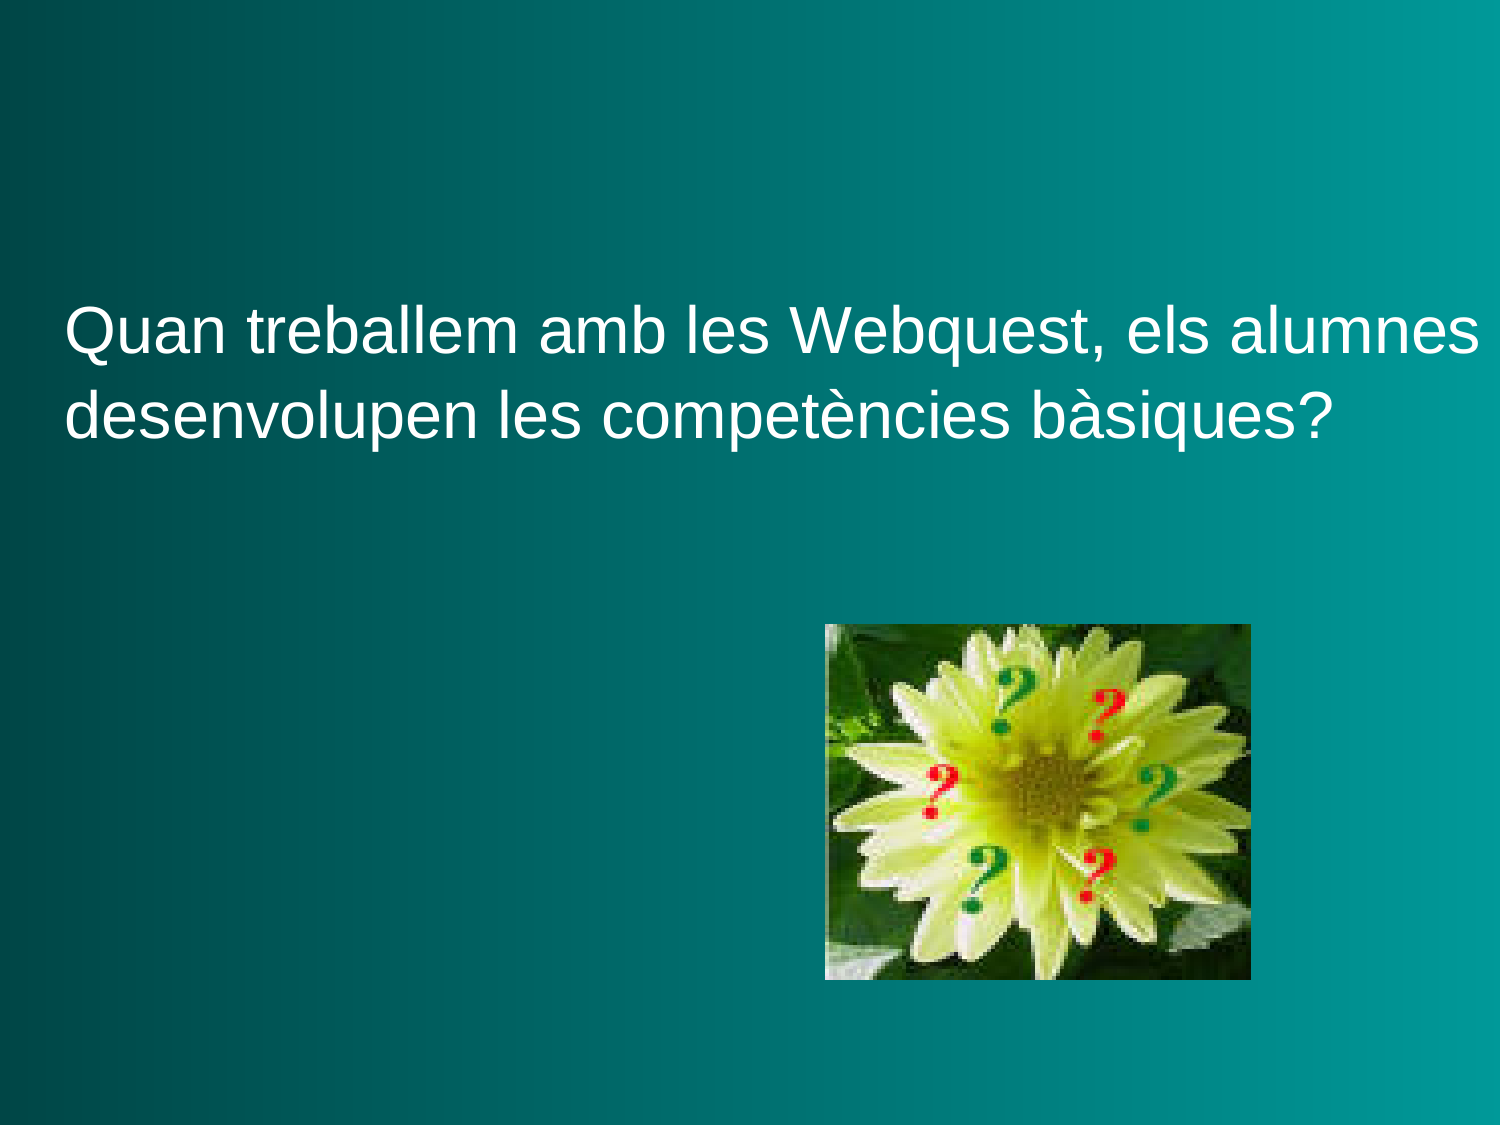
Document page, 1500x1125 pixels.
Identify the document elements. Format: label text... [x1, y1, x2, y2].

picture [825, 624, 1251, 980]
text_box Quan treballem amb les Webquest, els alumnes desenvolupen les competències bàsiques? [50, 274, 1500, 461]
